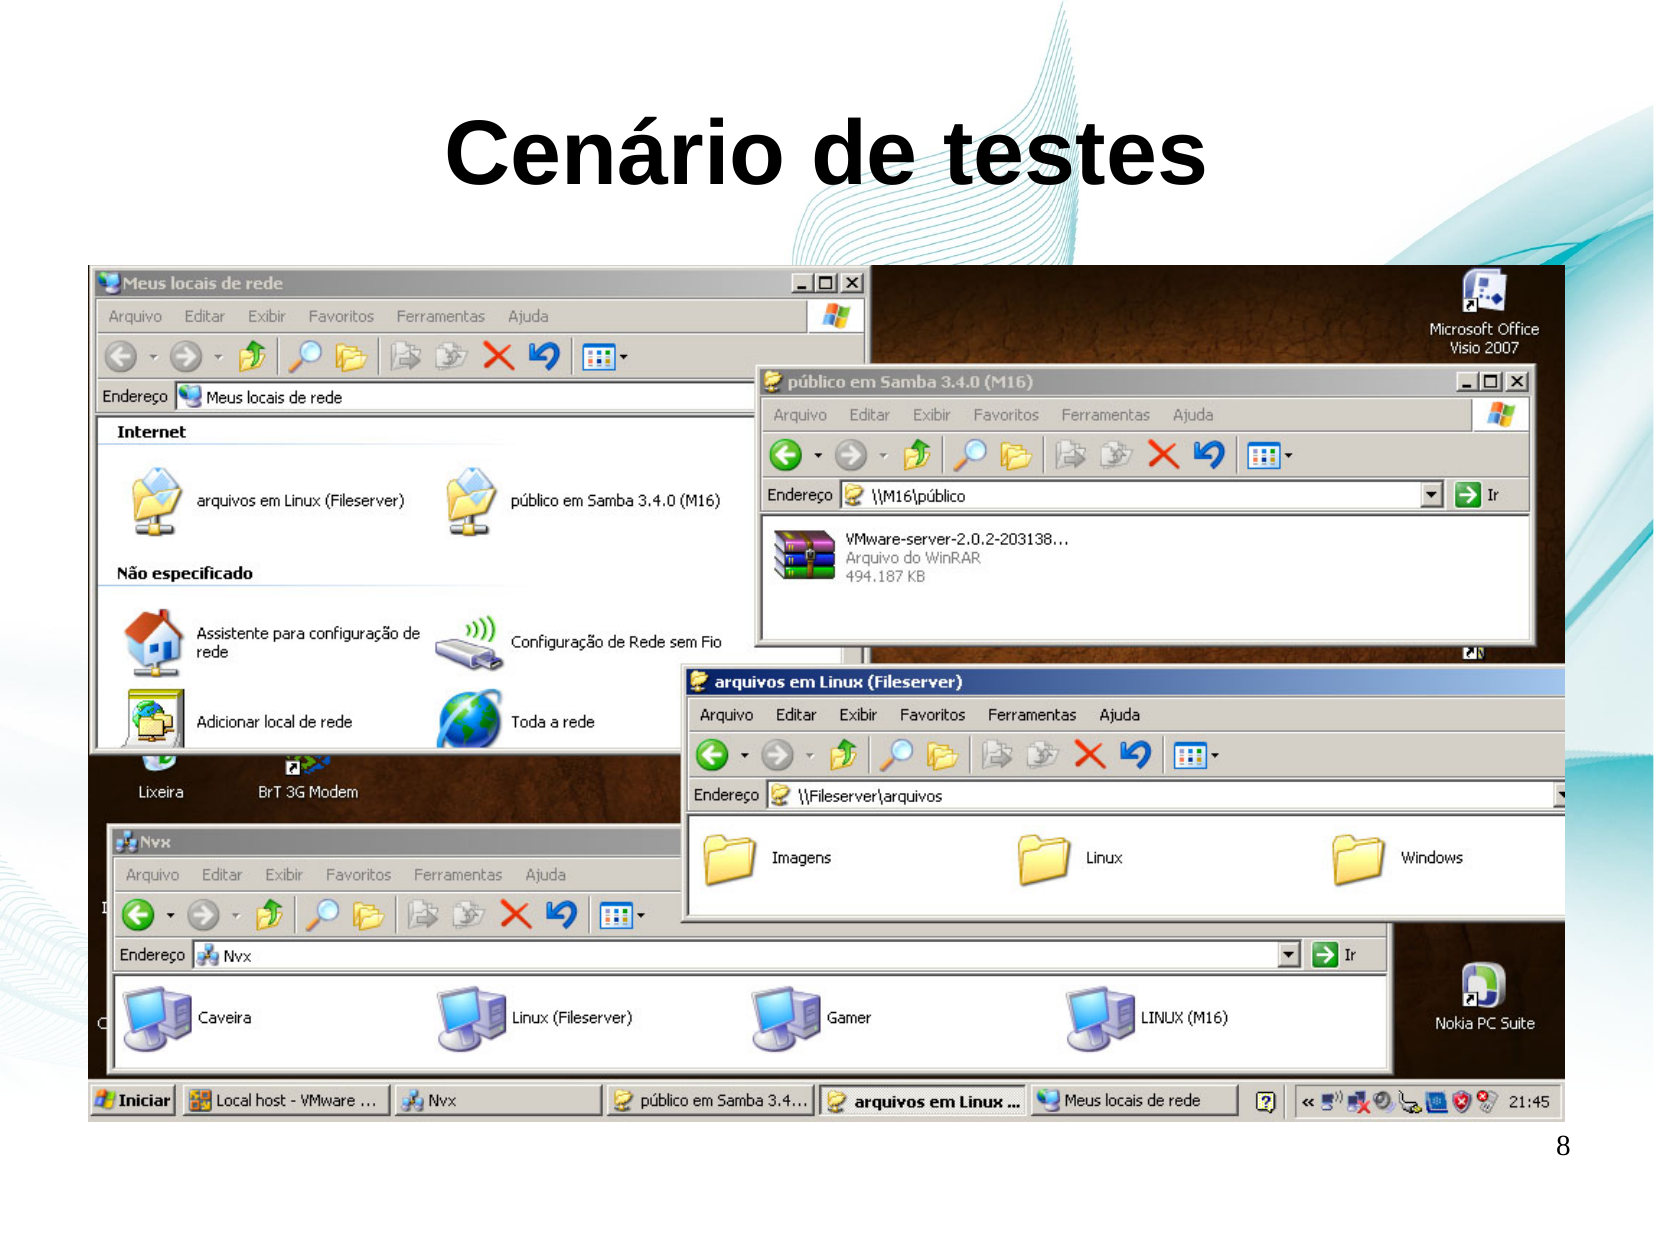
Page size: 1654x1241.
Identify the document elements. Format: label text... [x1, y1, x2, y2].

title Cenário de testes [82, 56, 1571, 250]
picture [0, 0, 1654, 1125]
